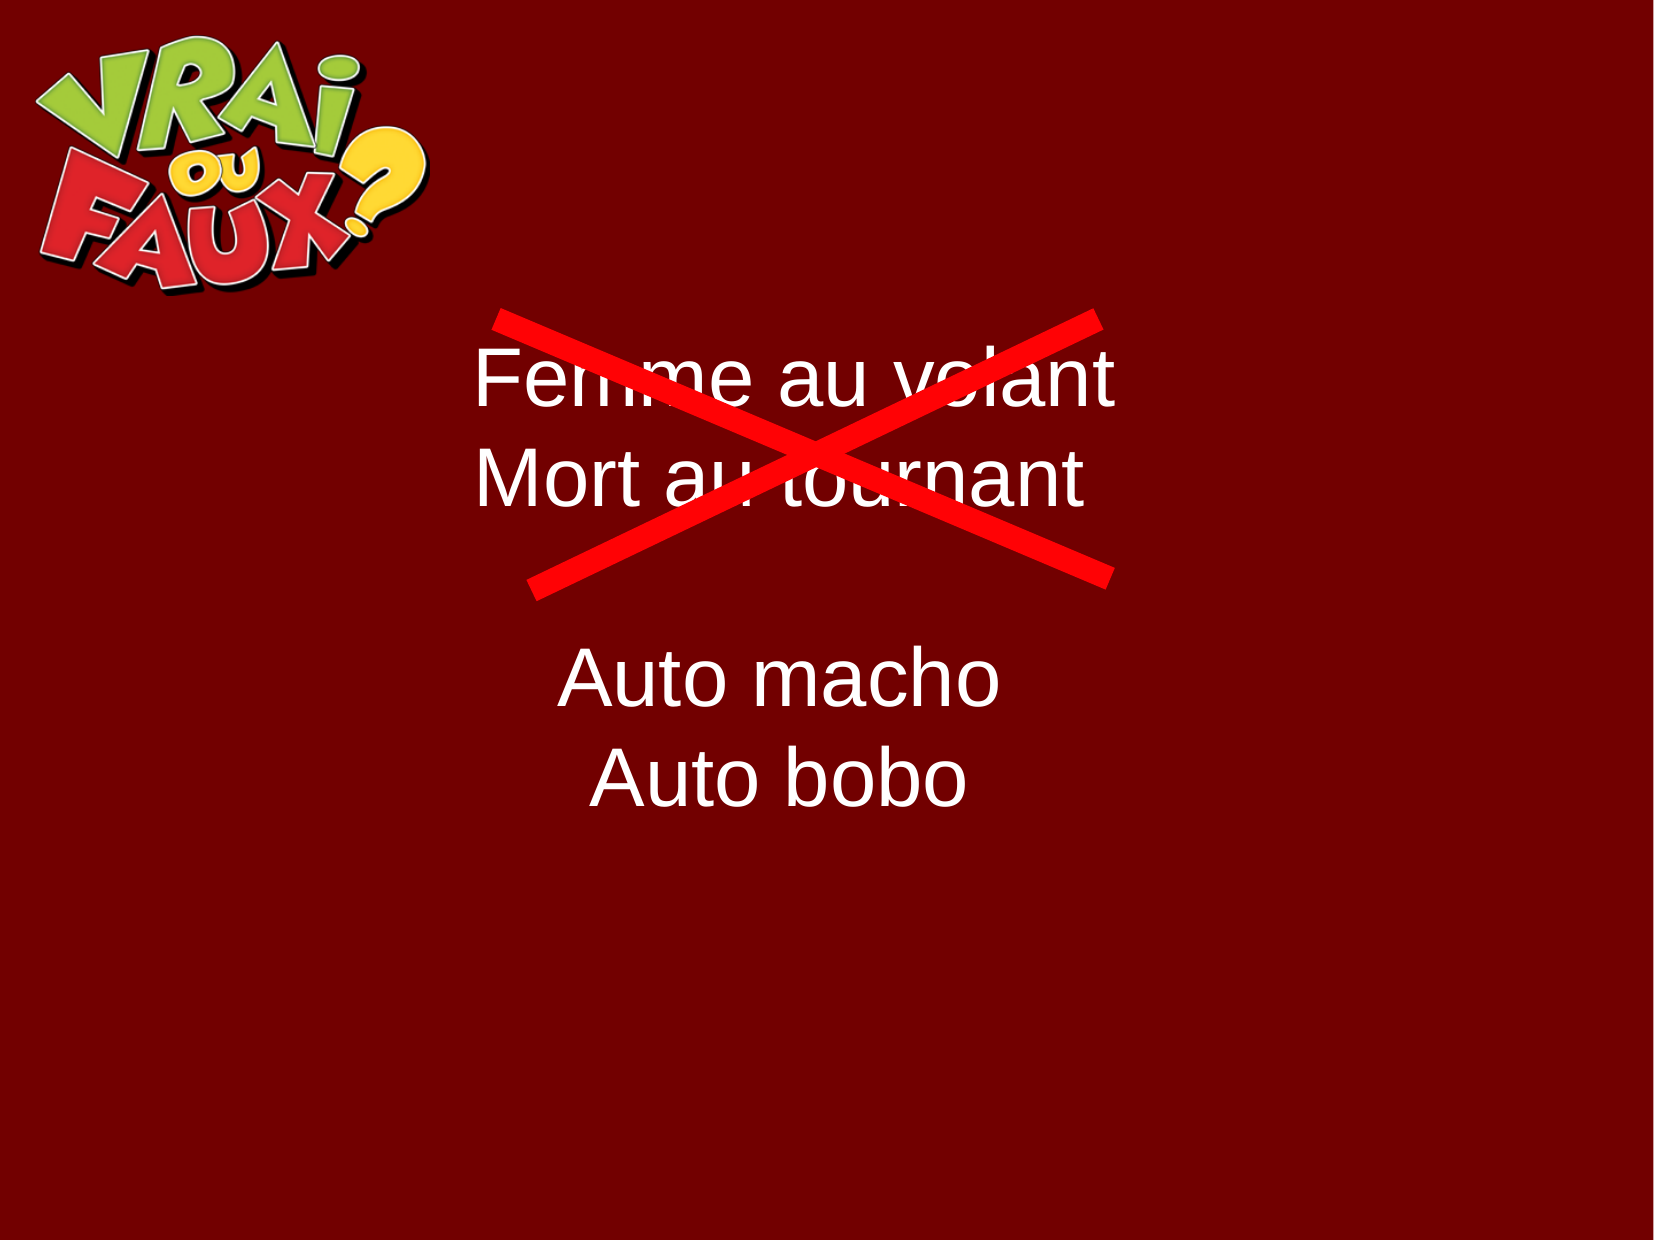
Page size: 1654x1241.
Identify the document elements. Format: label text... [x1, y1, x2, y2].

picture [35, 35, 430, 296]
title Femme au volant Mort au tournant Auto macho Auto bobo [35, 543, 1524, 803]
